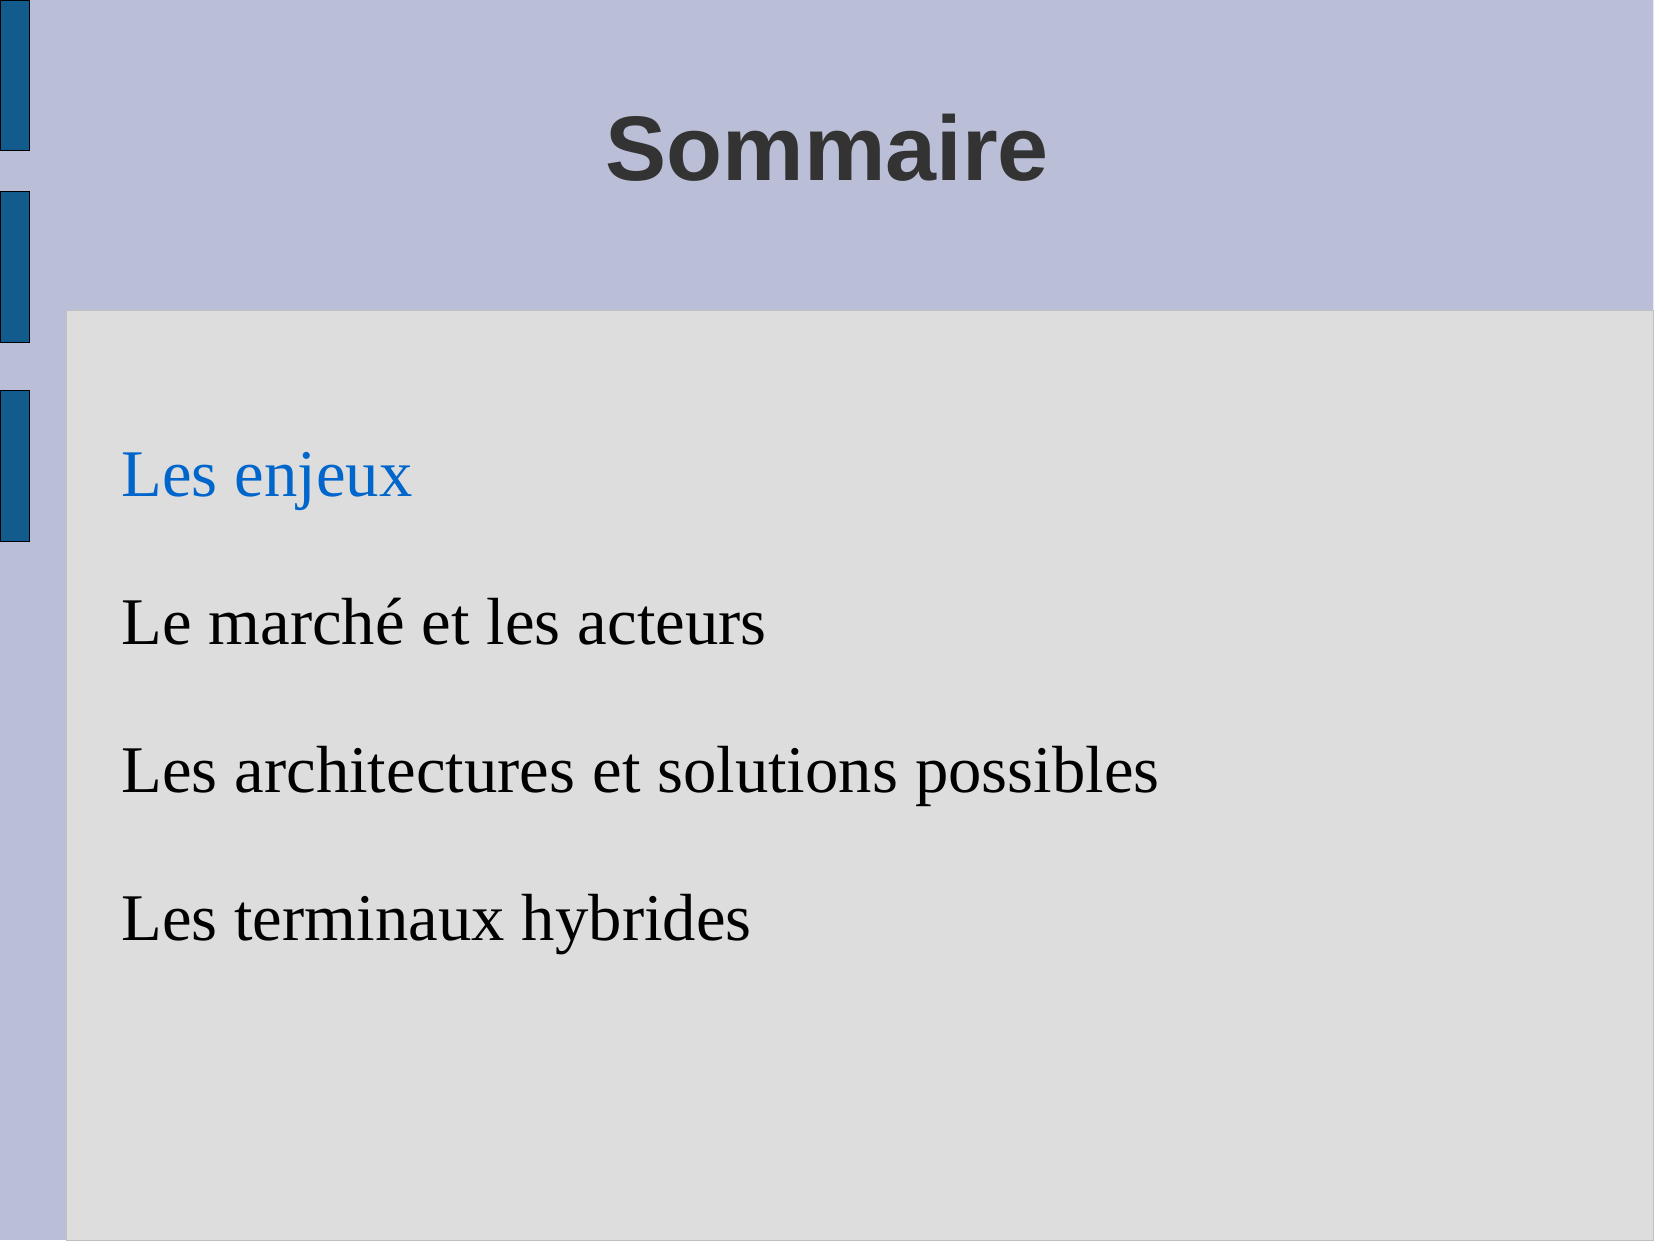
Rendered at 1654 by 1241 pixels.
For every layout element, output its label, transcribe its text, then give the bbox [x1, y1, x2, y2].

title Sommaire [121, 91, 1534, 207]
subtitle Les enjeux Le marché et les acteurs Les architectures et solutions possibles Les terminaux hybrides [121, 265, 1534, 1127]
